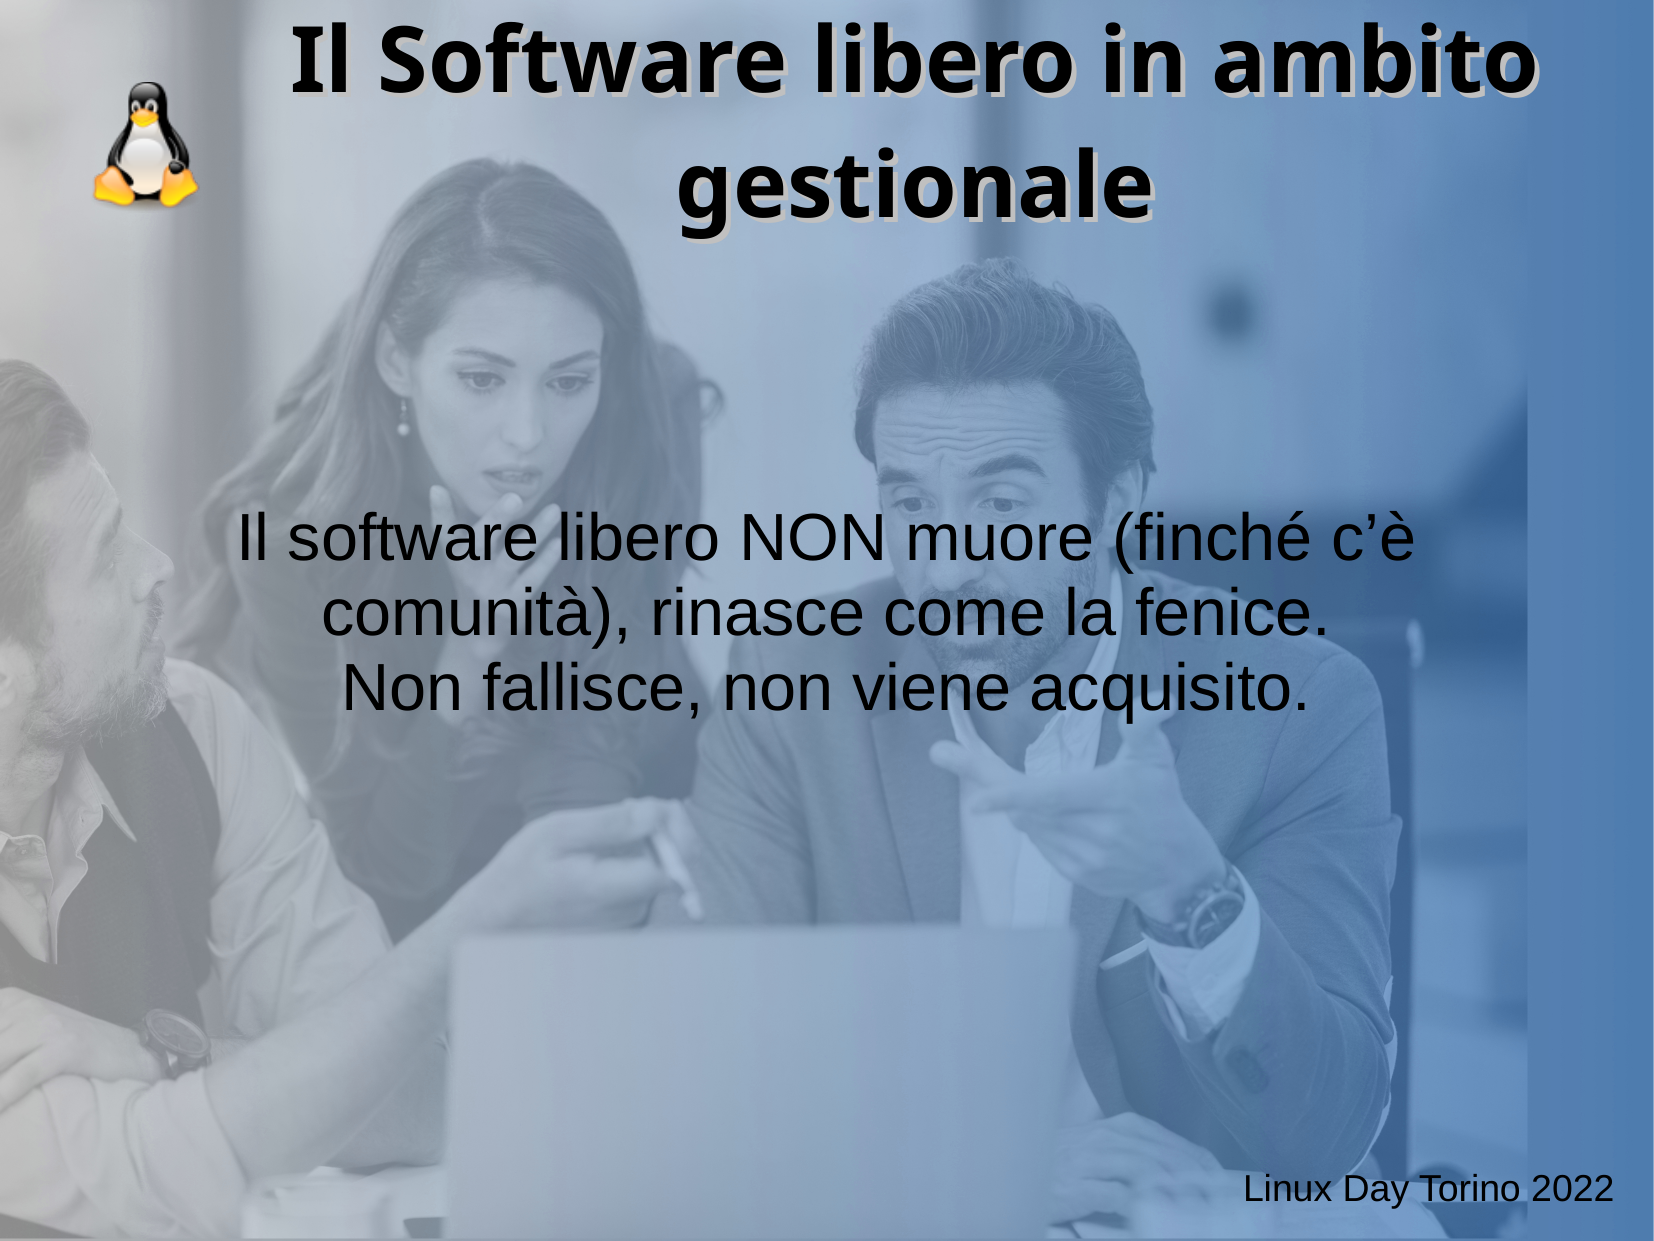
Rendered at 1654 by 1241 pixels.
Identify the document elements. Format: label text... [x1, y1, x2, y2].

subtitle Il software libero NON muore (finché c’è comunità), rinasce come la fenice. Non fallisce, non viene acquisito. [82, 290, 1571, 1010]
picture [0, 0, 1654, 1241]
text_box Linux Day Torino 2022 [1228, 1159, 1630, 1217]
title Il Software libero in ambito gestionale [259, 17, 1571, 222]
